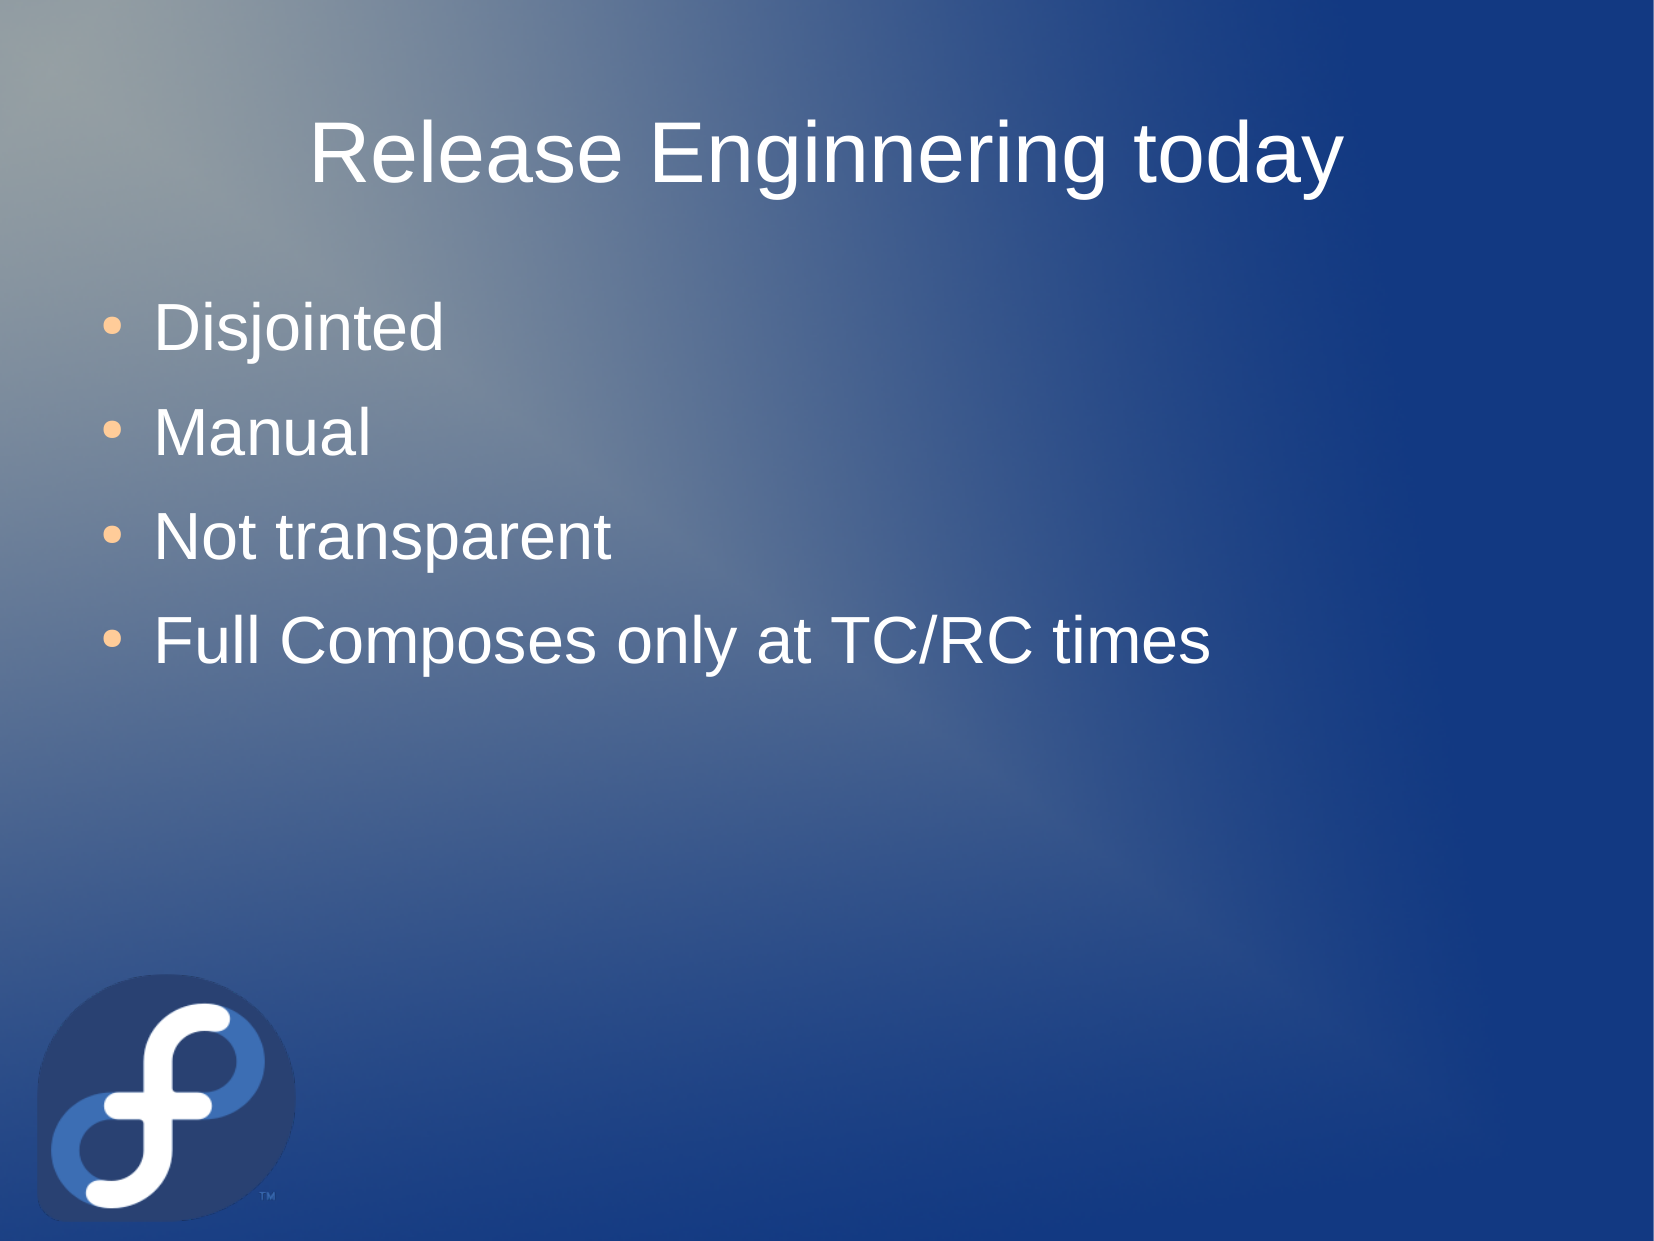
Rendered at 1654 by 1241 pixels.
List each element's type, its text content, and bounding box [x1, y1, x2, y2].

picture [0, 0, 1654, 1241]
title Release Enginnering today [82, 49, 1571, 257]
list Disjointed Manual Not transparent Full Composes only at TC/RC times [82, 290, 1571, 1010]
